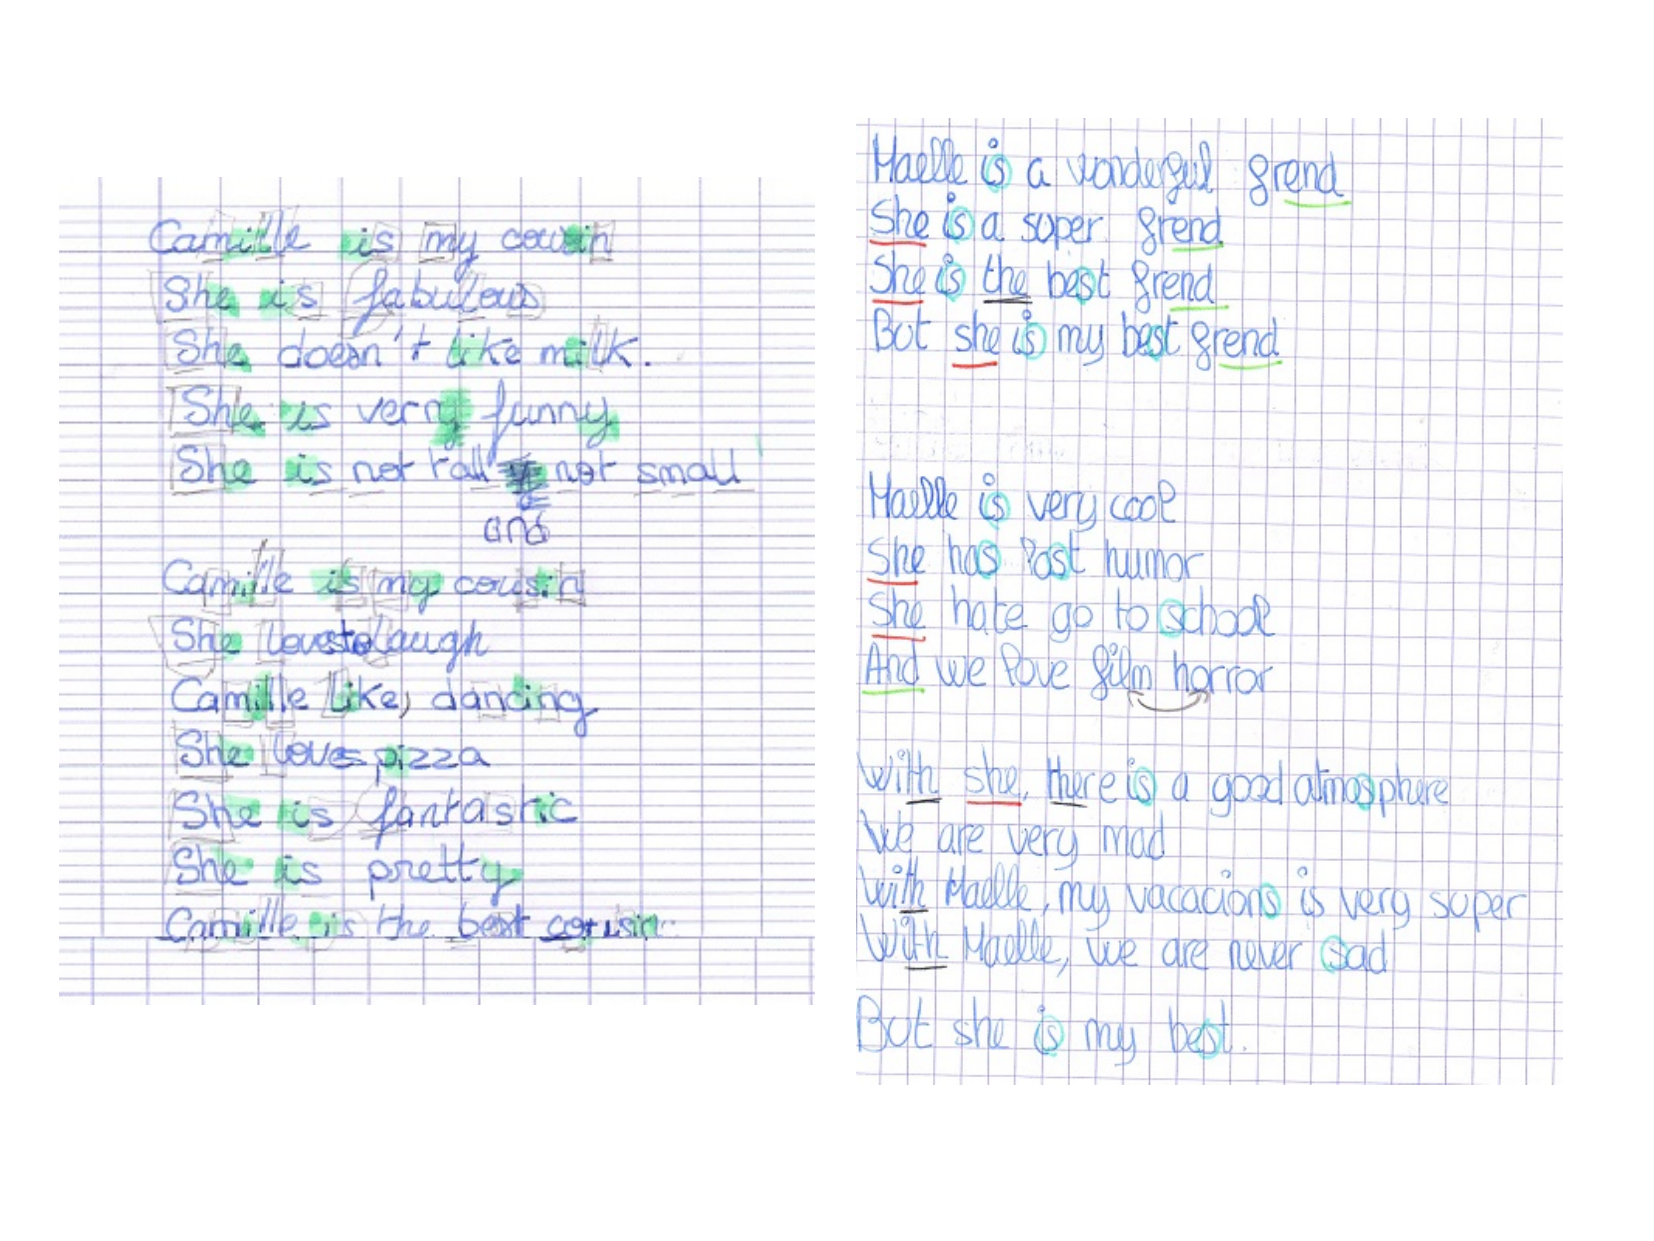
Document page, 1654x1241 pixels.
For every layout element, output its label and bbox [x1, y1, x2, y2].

picture [856, 118, 1563, 1085]
picture [59, 177, 815, 1005]
